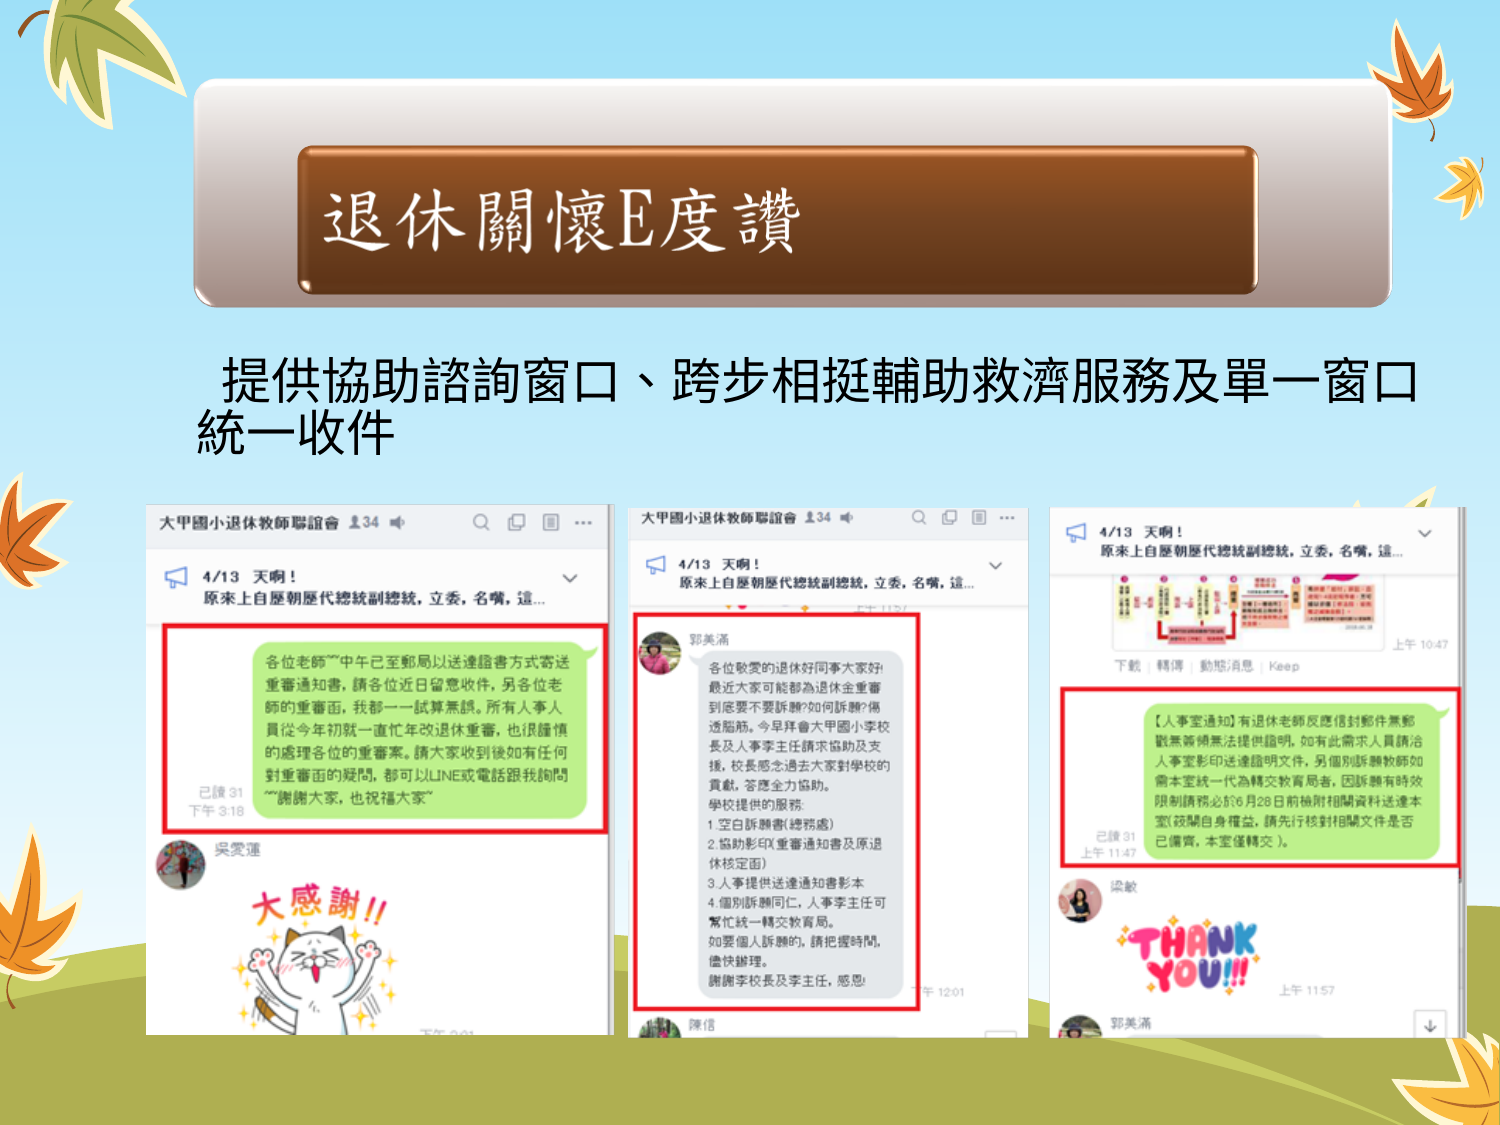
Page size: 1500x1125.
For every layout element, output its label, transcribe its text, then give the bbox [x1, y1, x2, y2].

picture [146, 503, 616, 1035]
picture [1048, 507, 1467, 1040]
text_box 提供協助諮詢窗口、跨步相挺輔助救濟服務及單一窗口統一收件 [64, 349, 1459, 470]
picture [191, 76, 1394, 309]
picture [628, 508, 1030, 1041]
